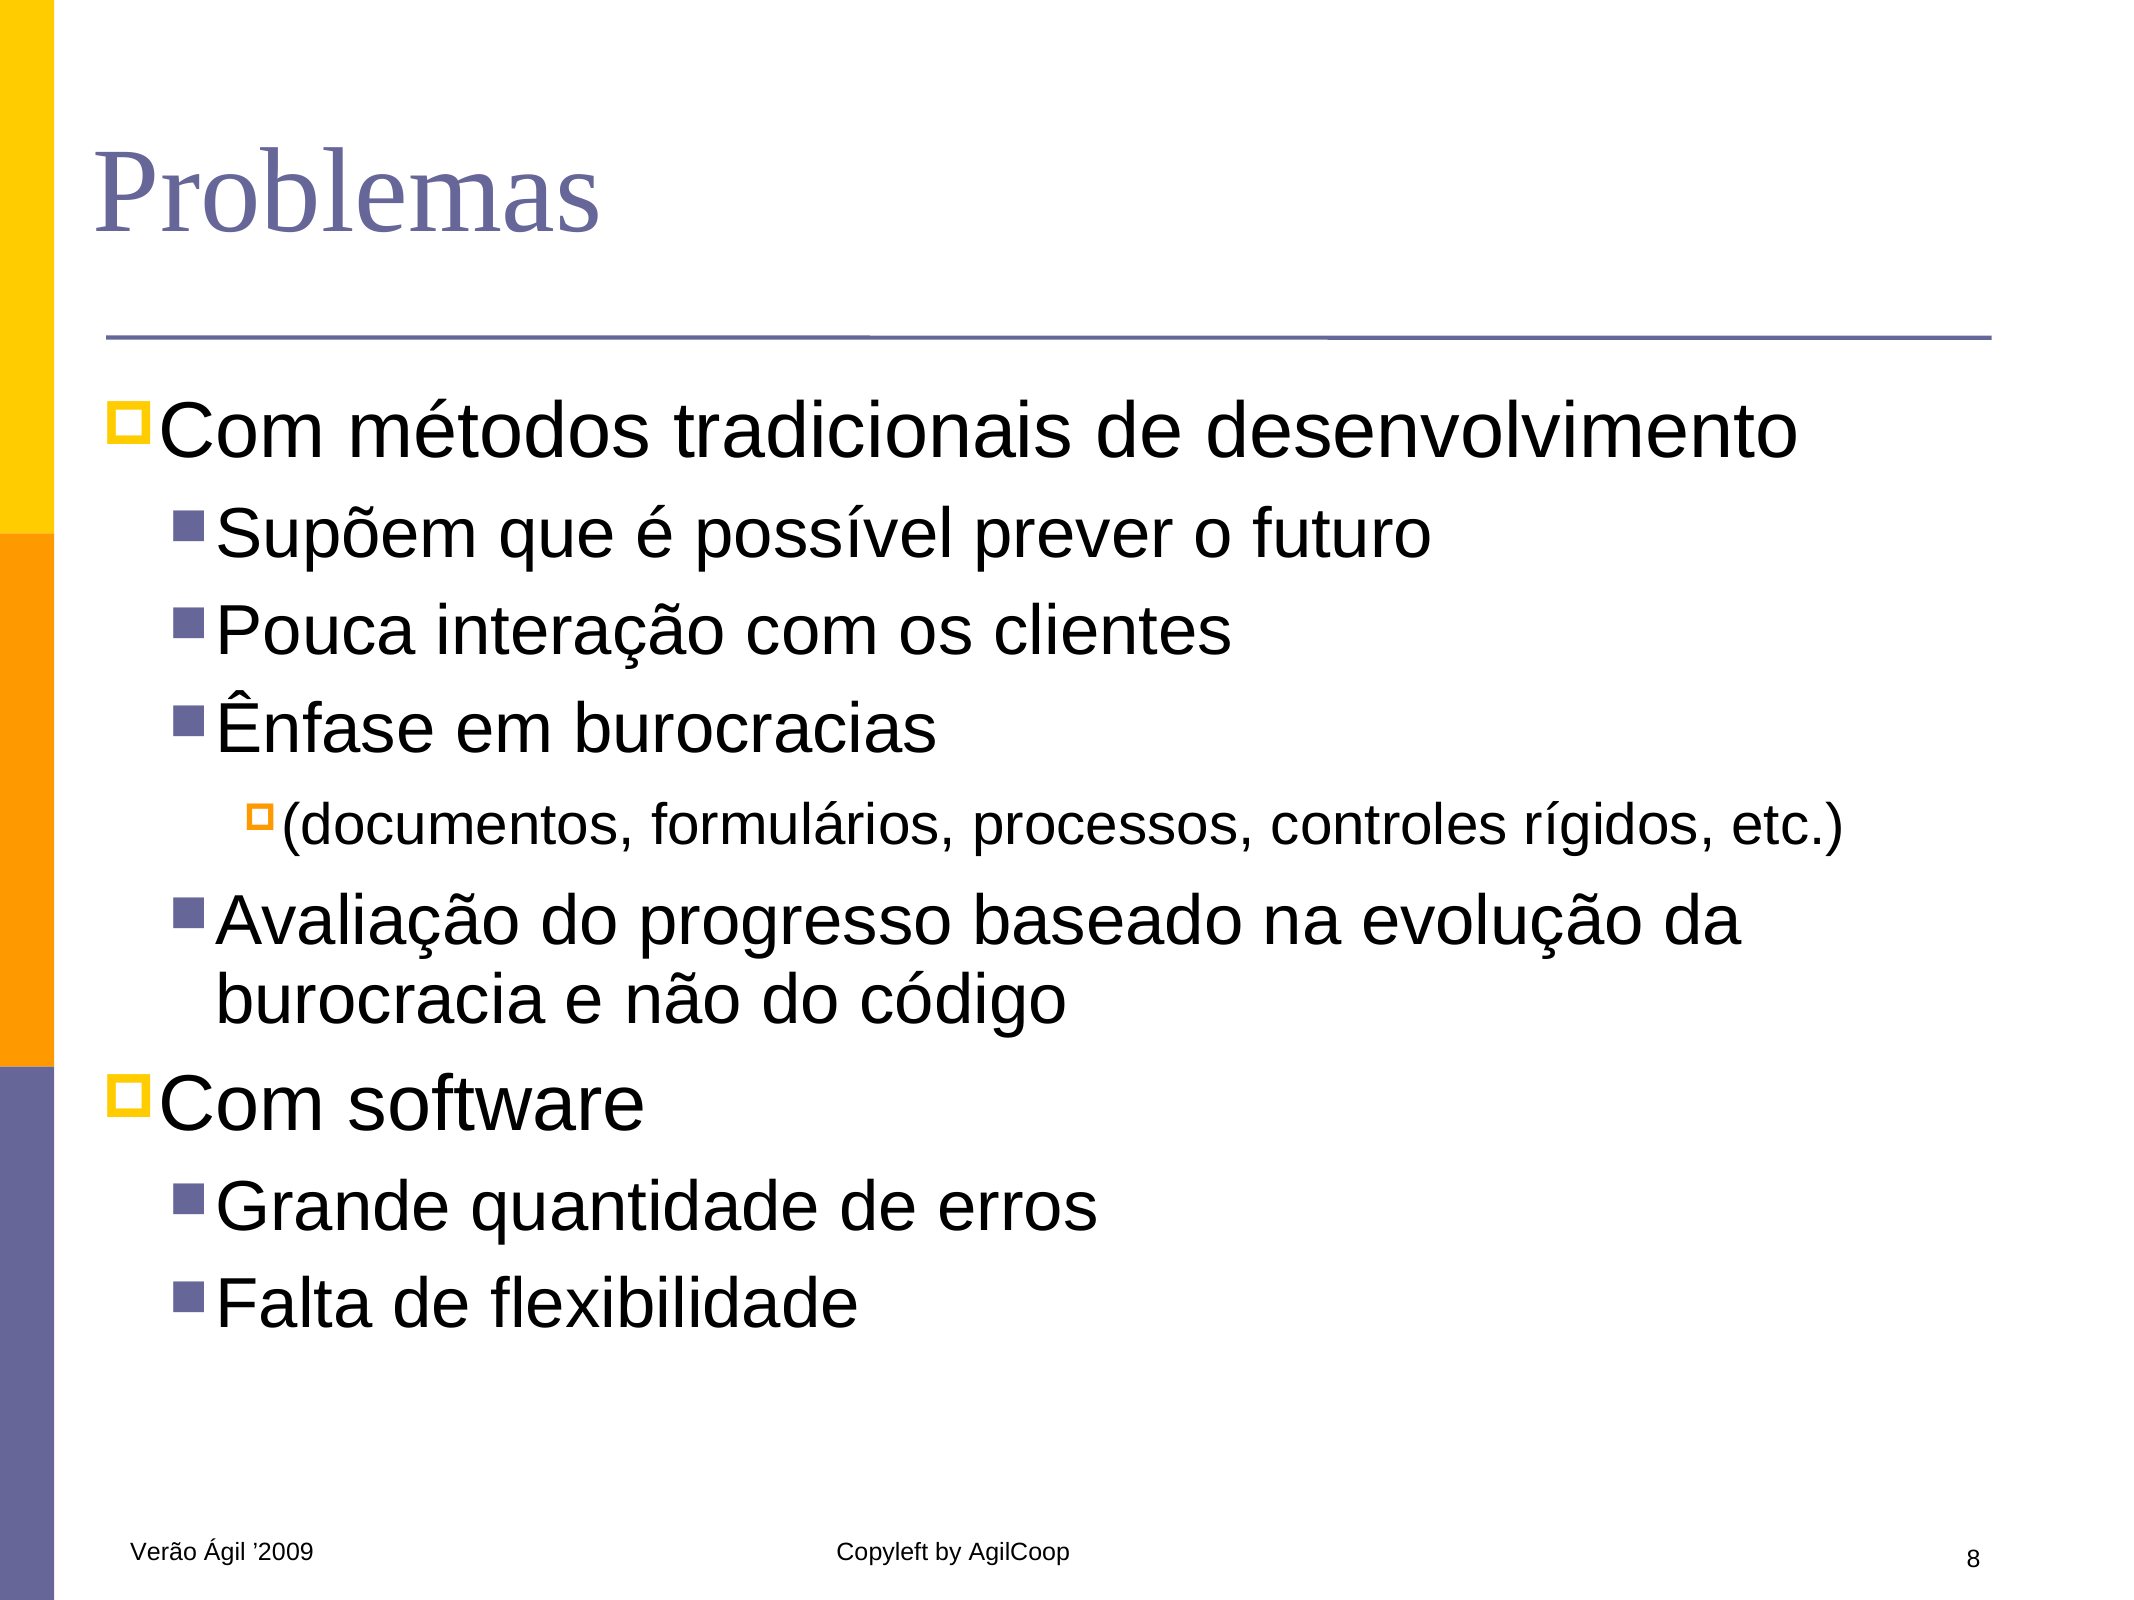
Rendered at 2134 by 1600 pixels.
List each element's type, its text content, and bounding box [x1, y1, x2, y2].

title Problemas [75, 79, 1996, 266]
list Com métodos tradicionais de desenvolvimento Supõem que é possível prever o futuro Pouca interação com os clientes Ênfase em burocracias (documentos, formulários, processos, controles rígidos, etc.)‏ Avaliação do progresso baseado na evolução da burocracia e não do código Com software Grande quantidade de erros Falta de flexibilidade [89, 377, 2098, 1359]
text_box Copyleft by AgilCoop [827, 1535, 1271, 1582]
text_box [0, 0, 55, 1600]
text_box Verão Ágil ’2009 [120, 1535, 438, 1582]
